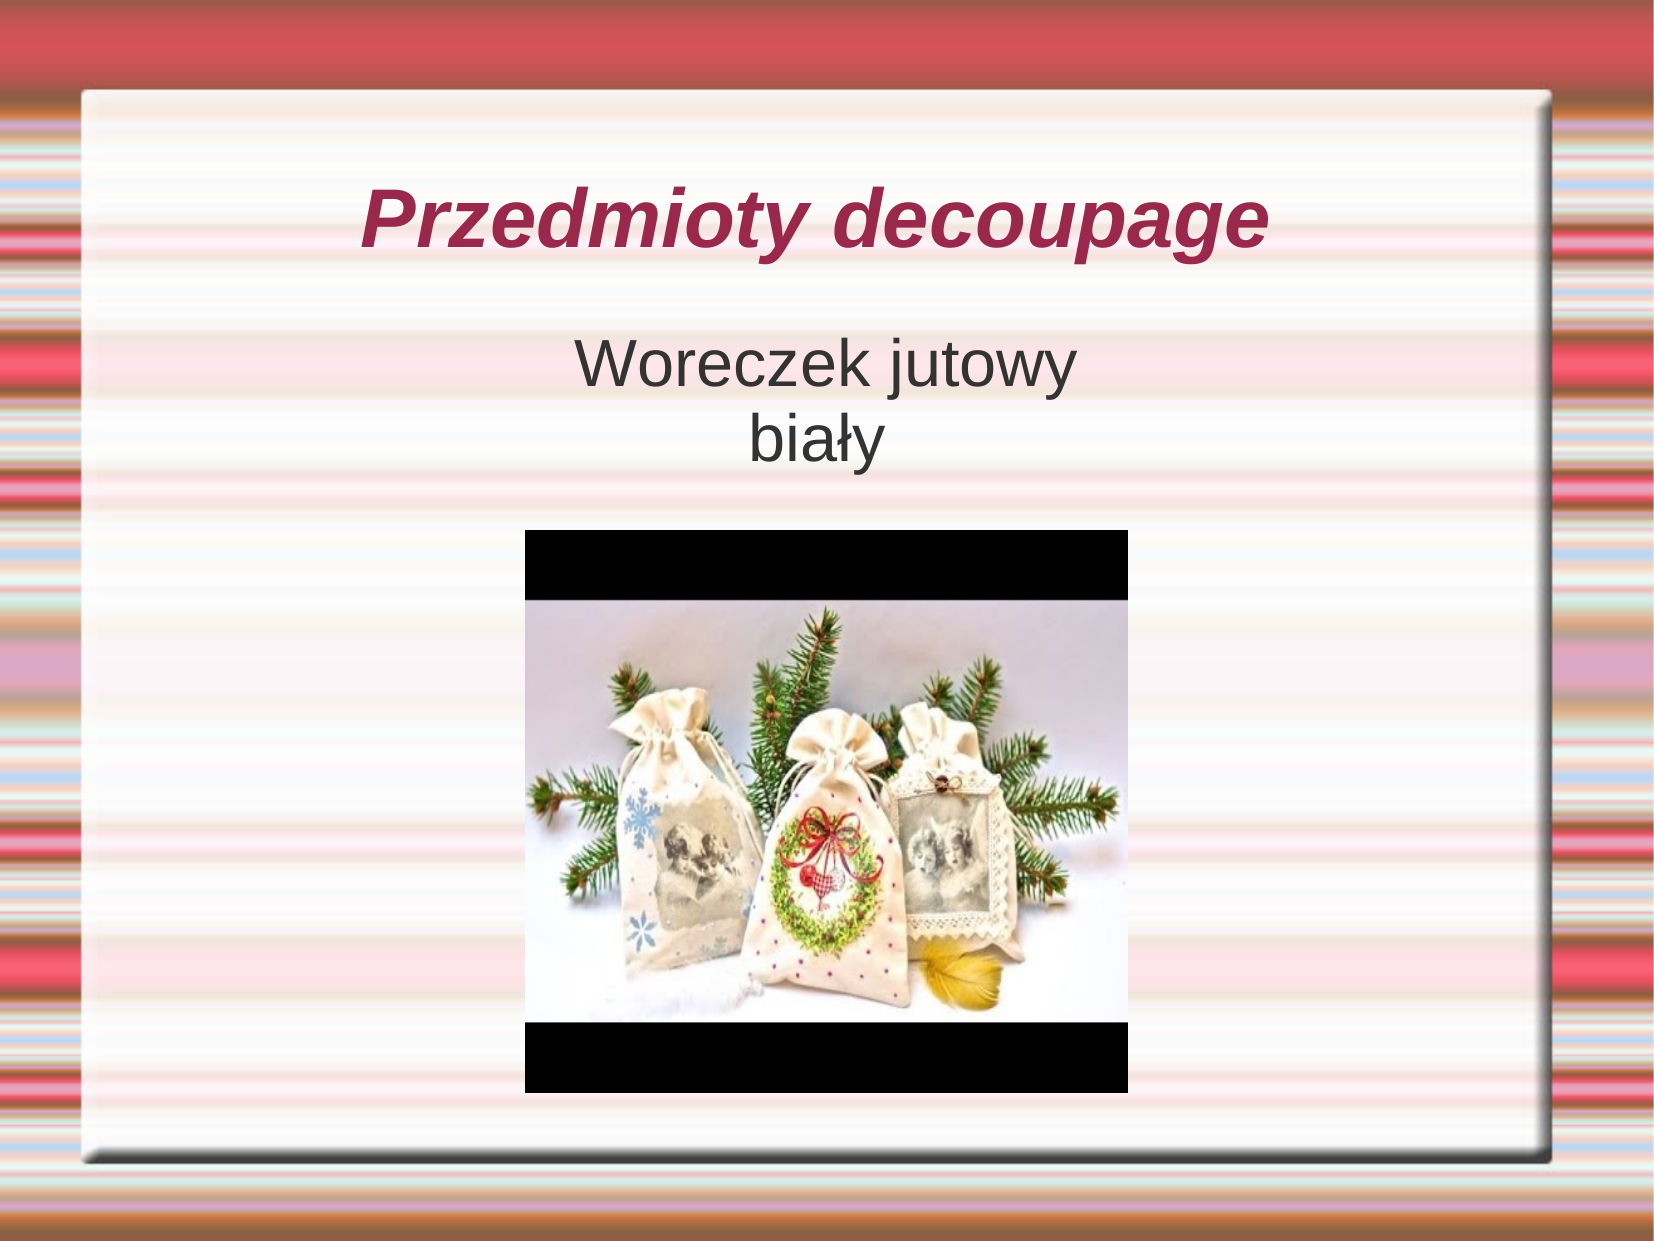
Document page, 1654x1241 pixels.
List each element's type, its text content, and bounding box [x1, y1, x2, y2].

list Woreczek jutowy biały [448, 325, 1123, 1093]
picture [0, 0, 1654, 1241]
title Przedmioty decoupage [121, 122, 1534, 315]
